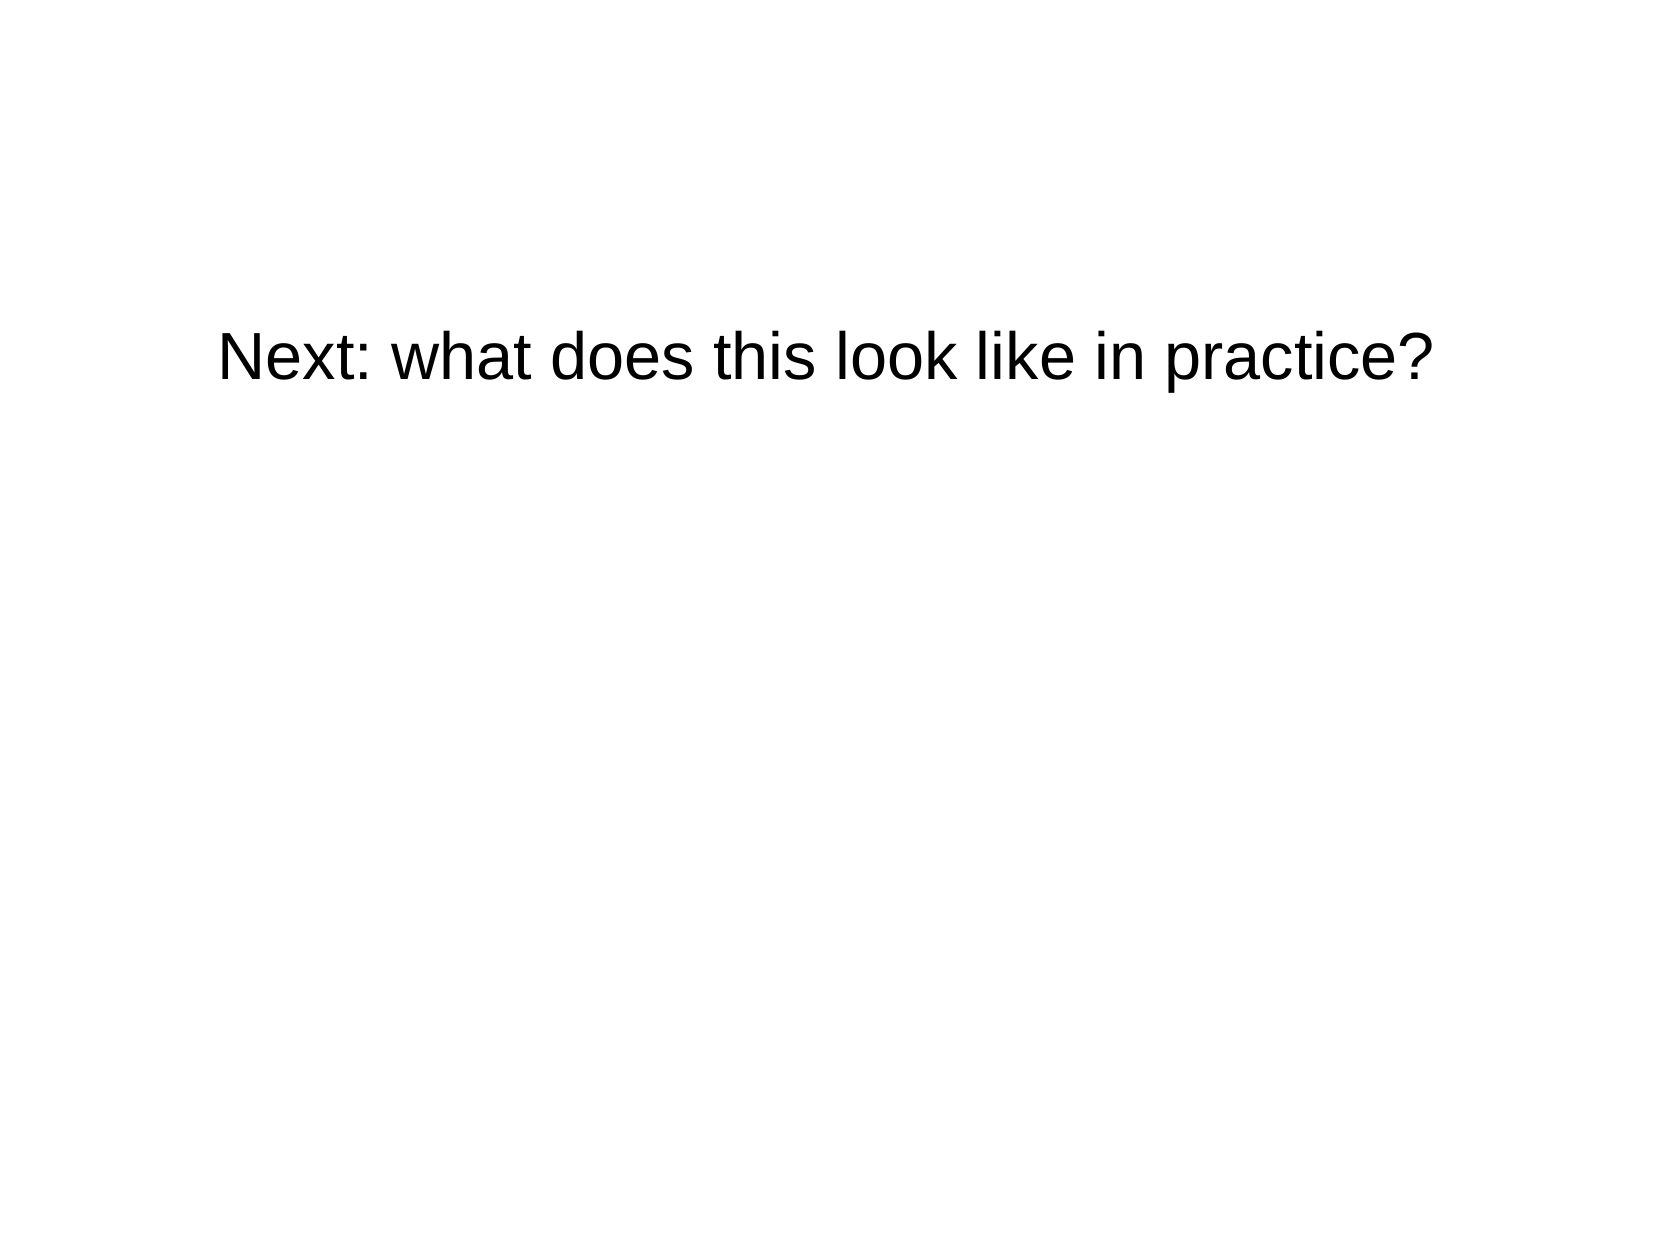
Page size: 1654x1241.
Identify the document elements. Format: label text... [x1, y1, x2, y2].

subtitle Next: what does this look like in practice? [31, 19, 1623, 693]
